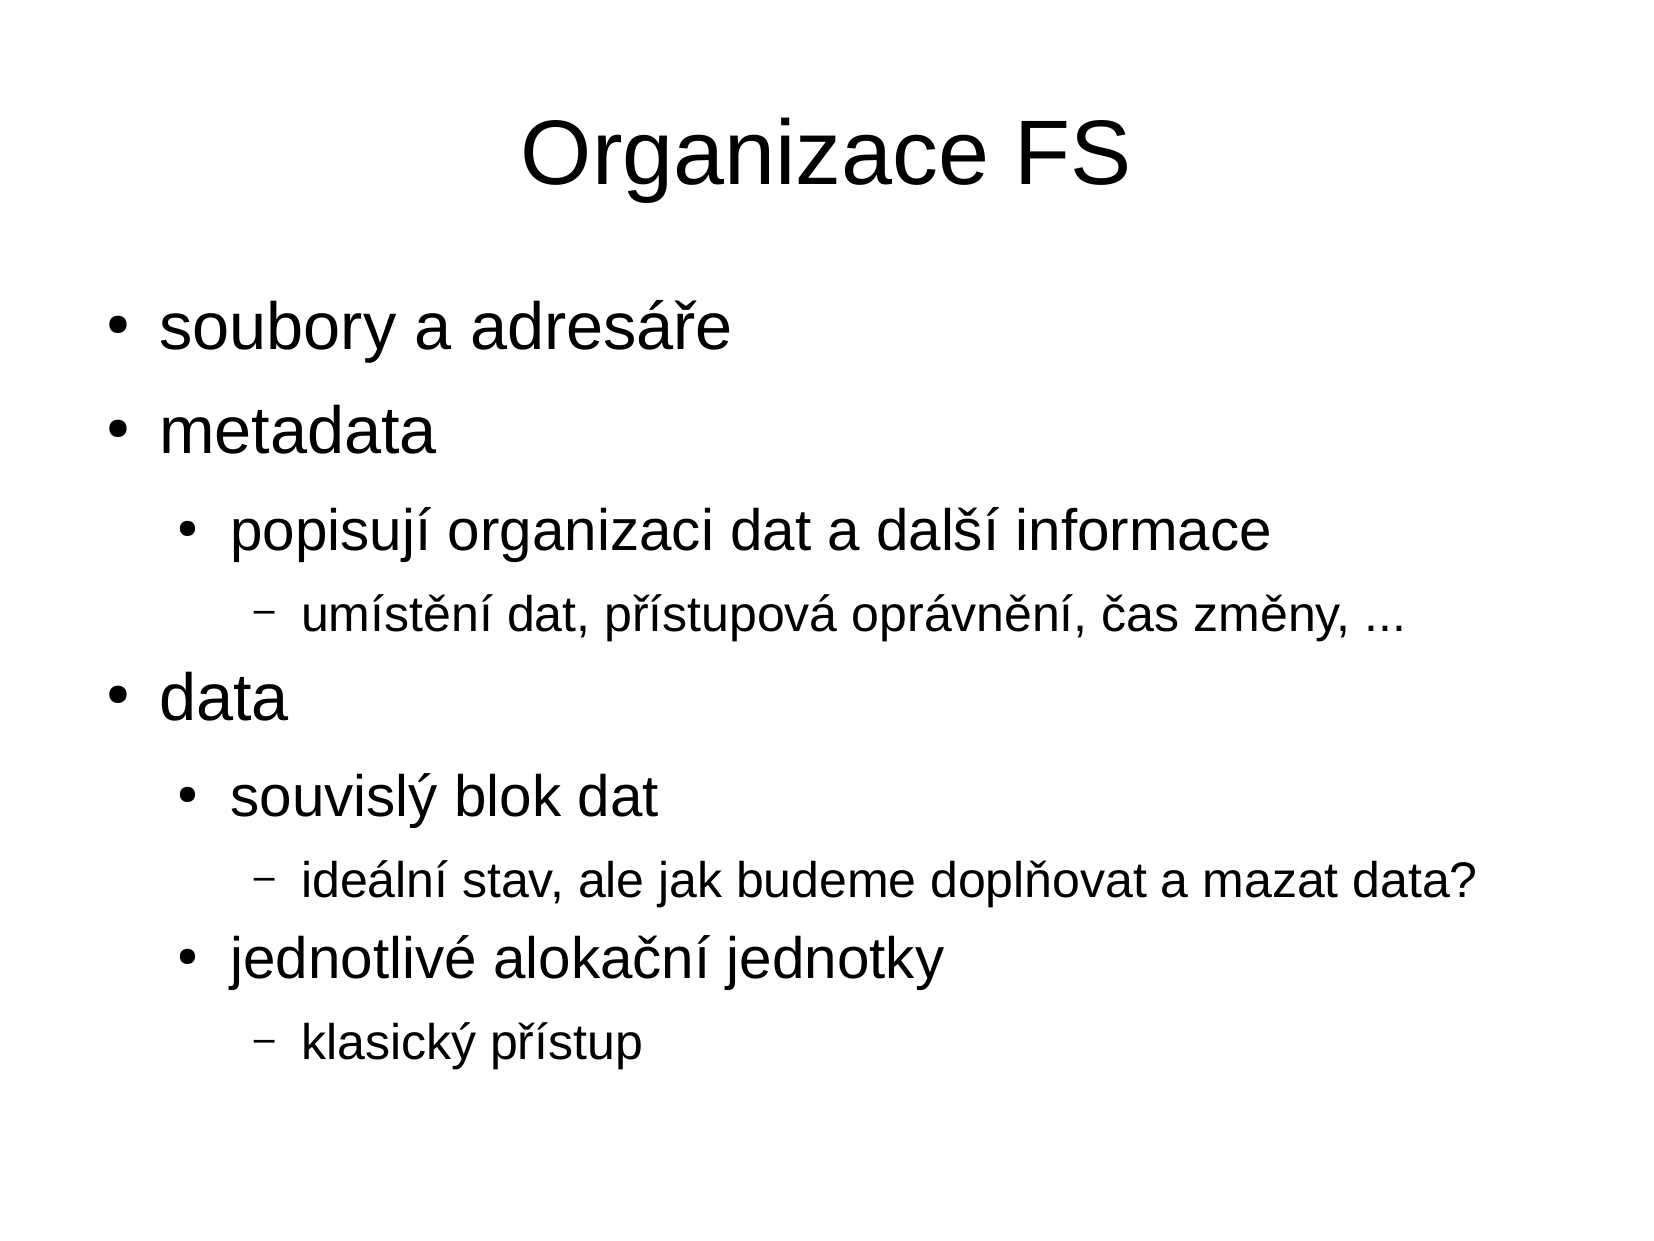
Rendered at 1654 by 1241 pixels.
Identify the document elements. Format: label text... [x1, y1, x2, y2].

title Organizace FS [82, 56, 1571, 250]
list soubory a adresáře metadata popisují organizaci dat a další informace umístění dat, přístupová oprávnění, čas změny, ... data souvislý blok dat ideální stav, ale jak budeme doplňovat a mazat data? jednotlivé alokační jednotky klasický přístup [88, 288, 1577, 1093]
